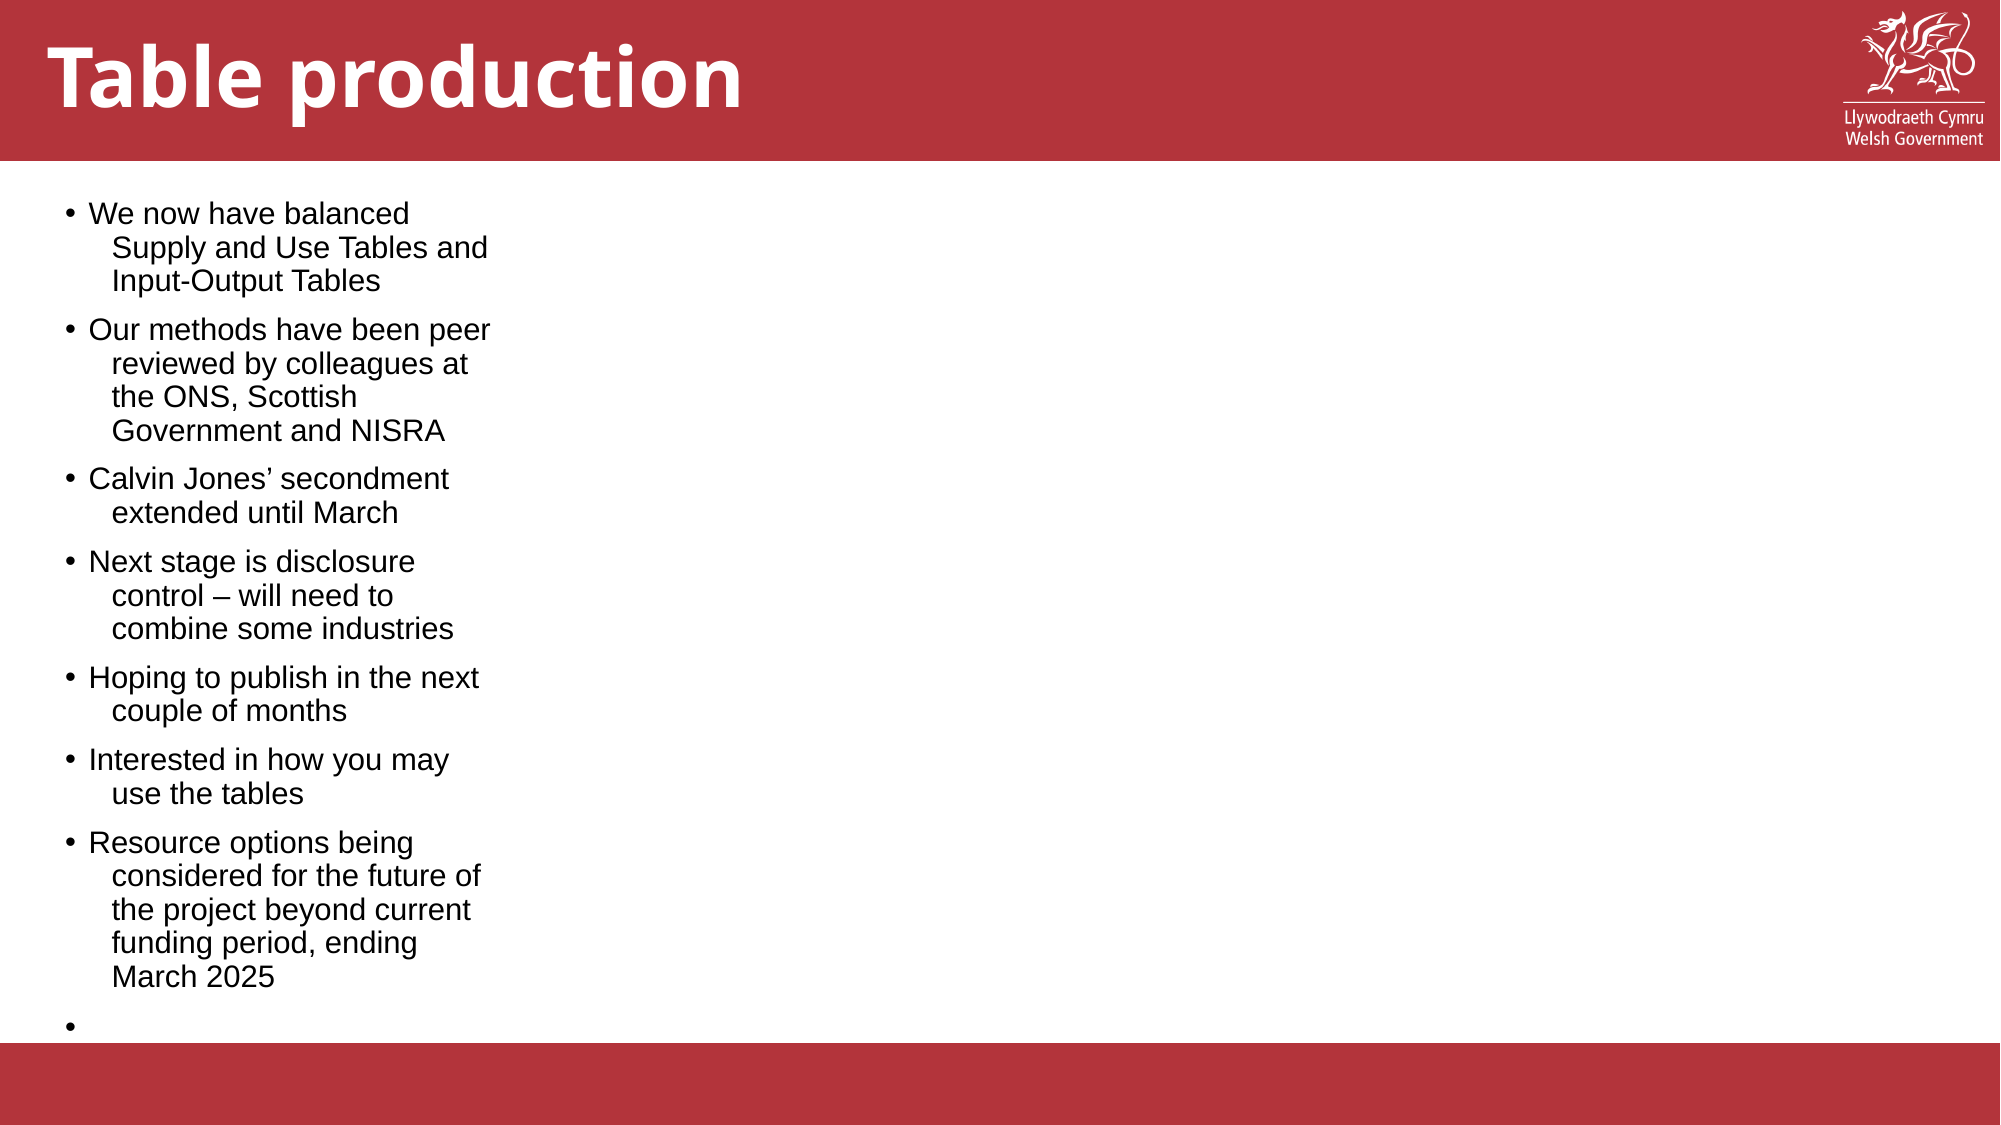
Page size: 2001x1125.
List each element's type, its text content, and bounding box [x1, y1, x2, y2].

title Table production [31, 27, 1757, 134]
list We now have balanced Supply and Use Tables and Input-Output Tables Our methods have been peer reviewed by colleagues at the ONS, Scottish Government and NISRA Calvin Jones’ secondment extended until March Next stage is disclosure control – will need to combine some industries Hoping to publish in the next couple of months Interested in how you may use the tables Resource options being considered for the future of the project beyond current funding period, ending March 2025 [50, 190, 1884, 1016]
